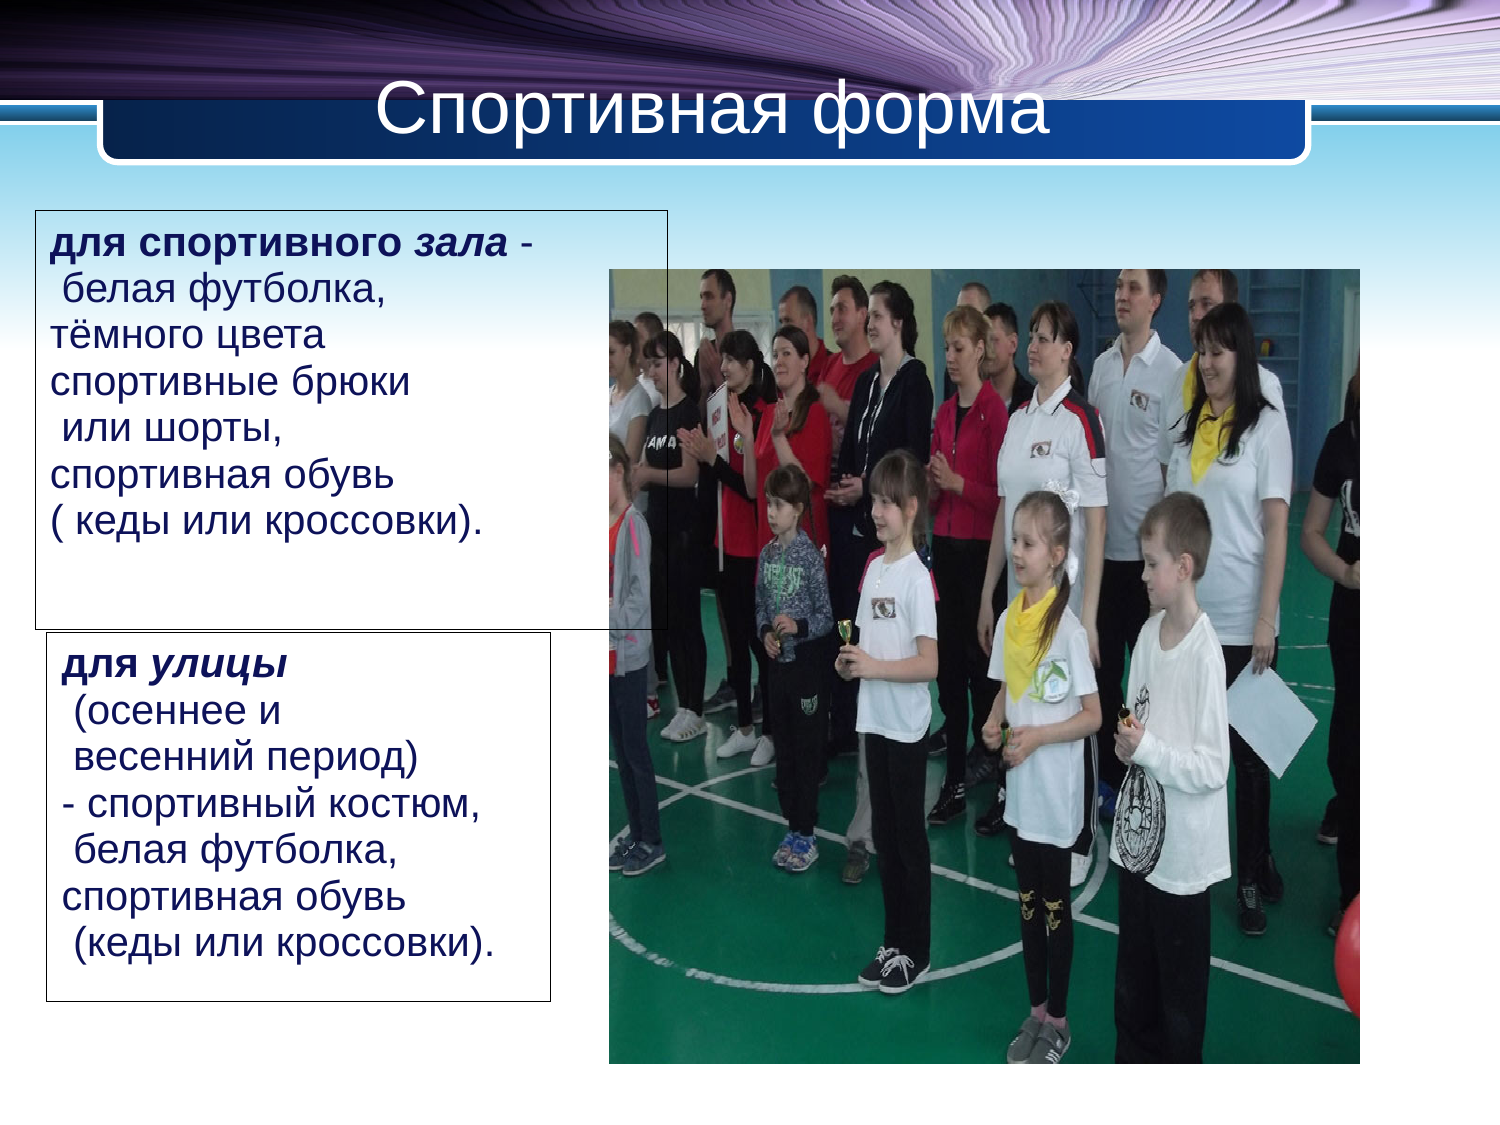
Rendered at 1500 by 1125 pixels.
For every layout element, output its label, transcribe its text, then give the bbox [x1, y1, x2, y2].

picture [609, 269, 1360, 1064]
title Спортивная форма [137, 61, 1288, 154]
picture [0, 0, 1500, 100]
text_box для улицы (осеннее и весенний период) - спортивный костюм, белая футболка, спортивная обувь (кеды или кроссовки). [46, 632, 551, 1002]
text_box для спортивного зала - белая футболка, тёмного цвета спортивные брюки или шорты, спортивная обувь ( кеды или кроссовки). [35, 210, 668, 630]
